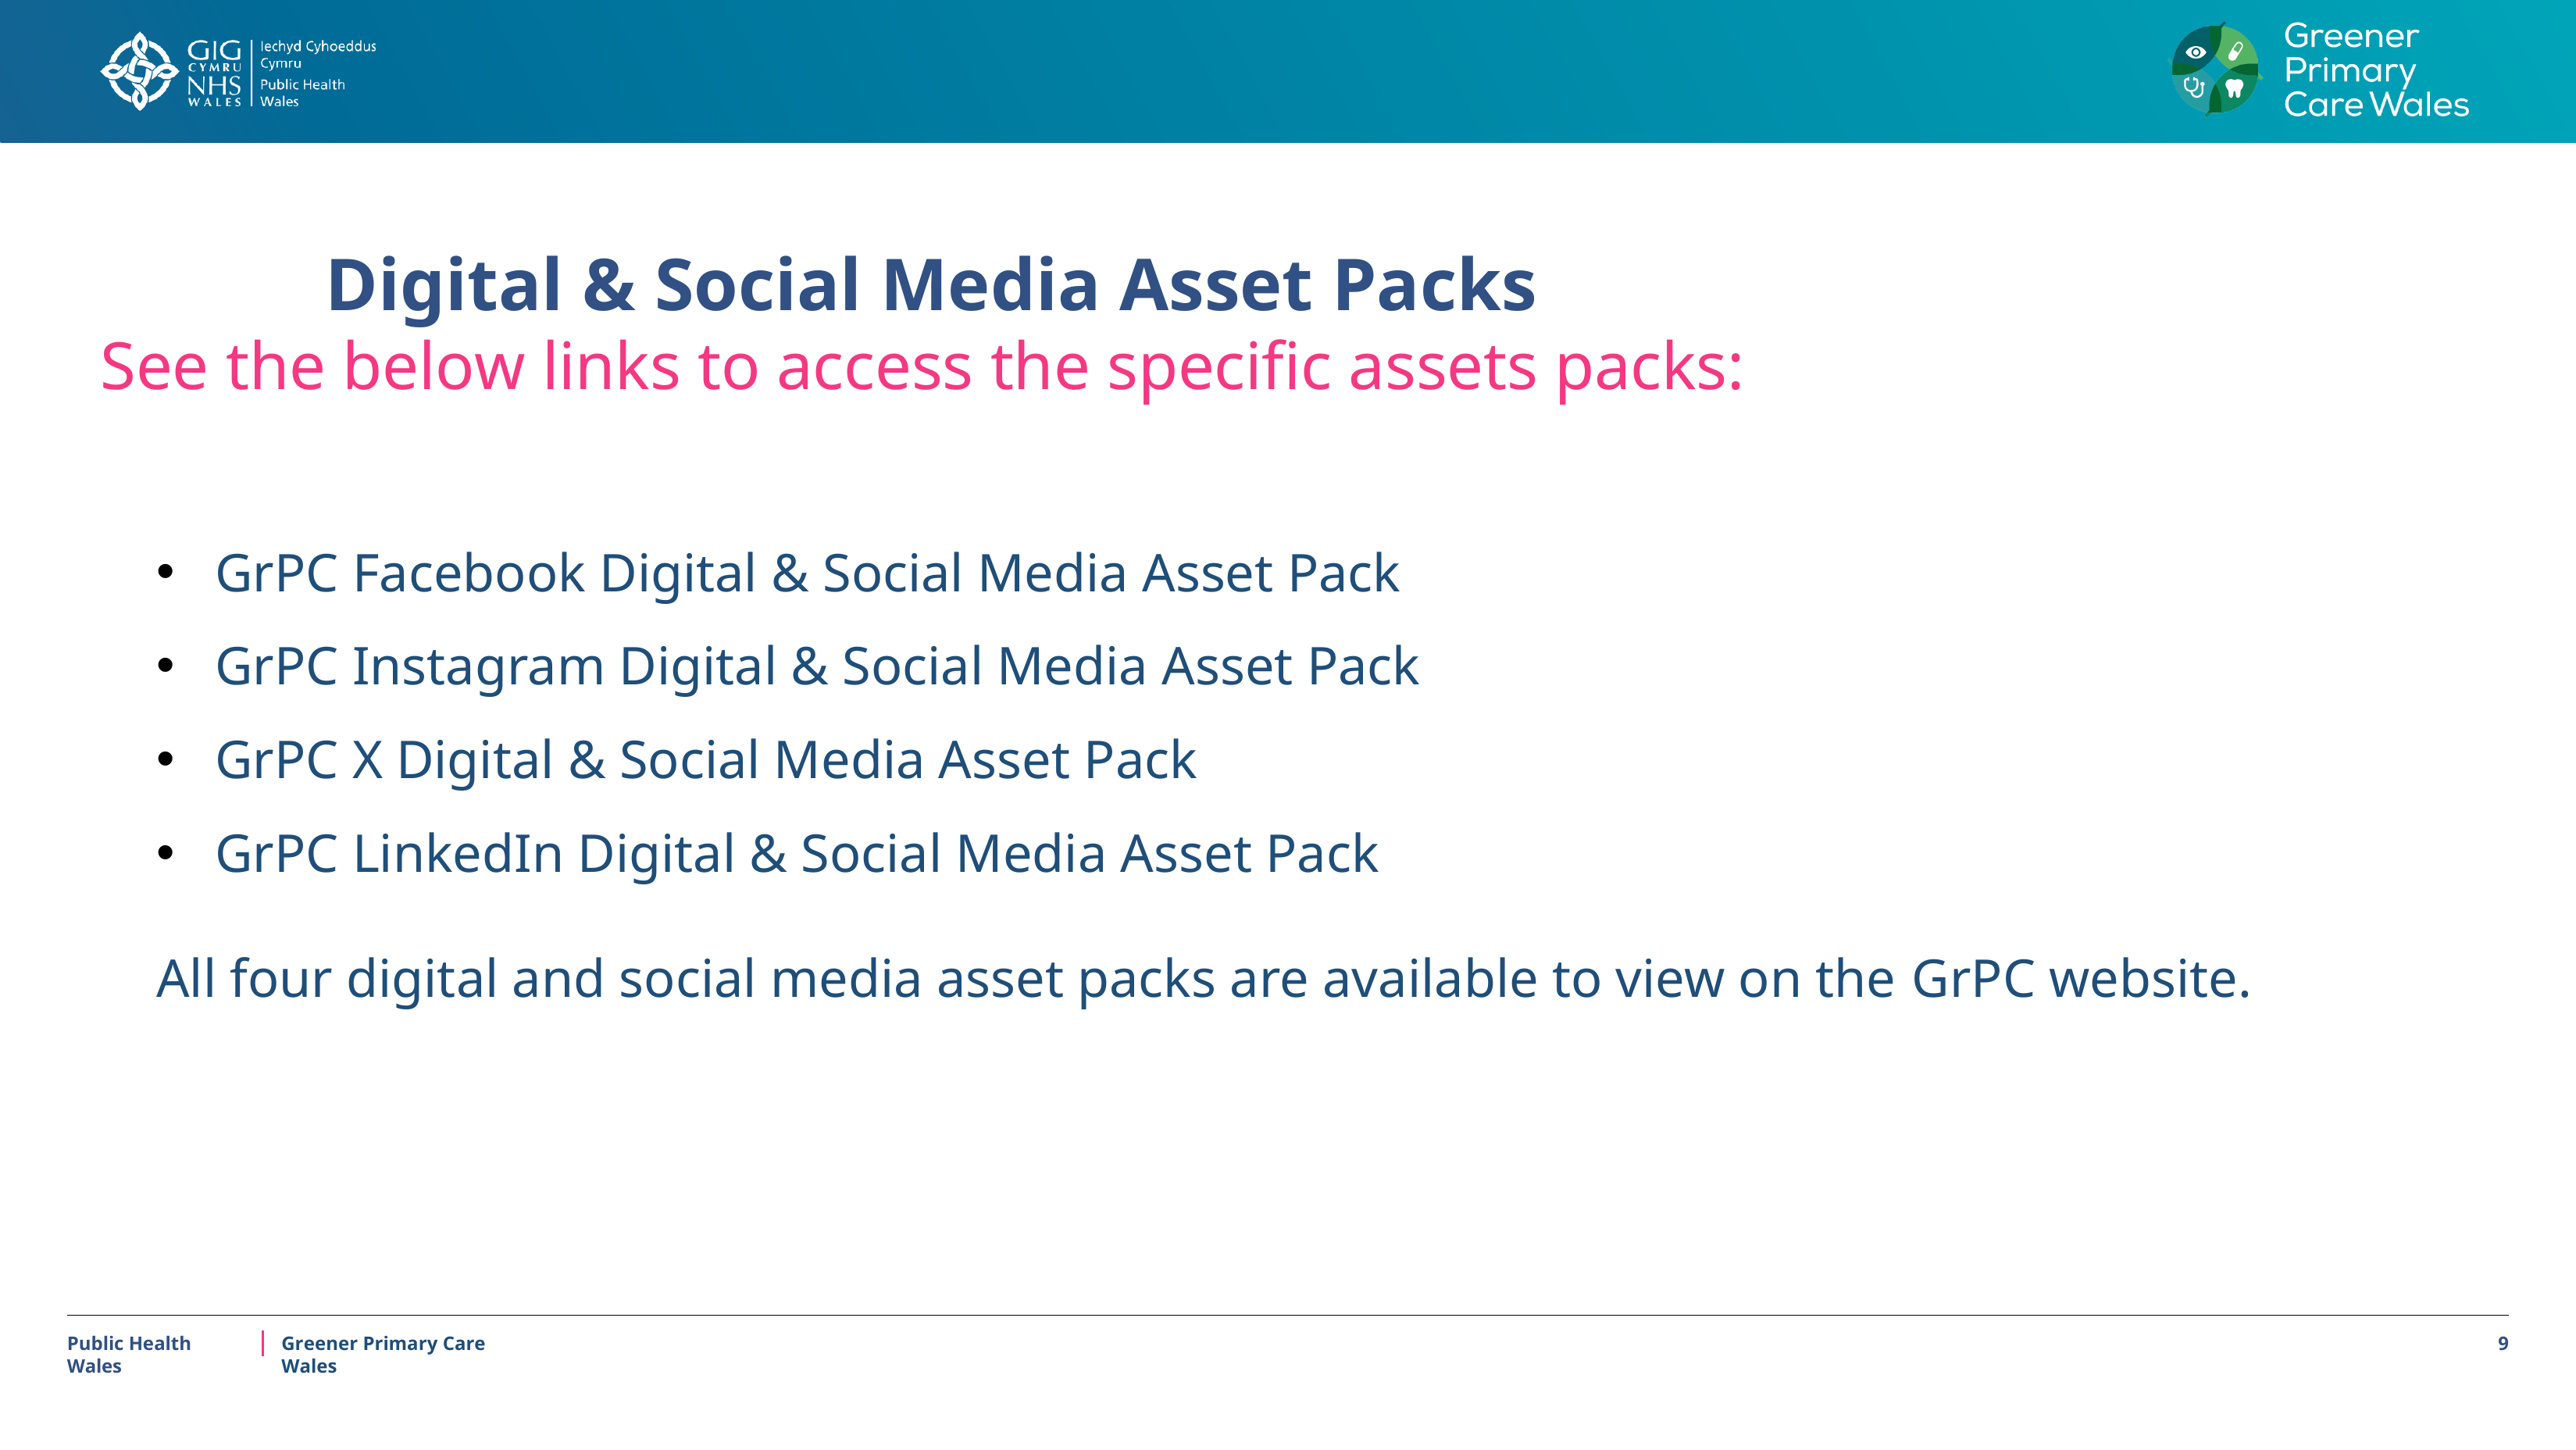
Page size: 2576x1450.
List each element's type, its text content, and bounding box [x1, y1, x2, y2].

picture [2143, 0, 2494, 173]
text_box GrPC Facebook Digital & Social Media Asset Pack GrPC Instagram Digital & Social Media Asset Pack GrPC X Digital & Social Media Asset Pack GrPC LinkedIn Digital & Social Media Asset Pack All four digital and social media asset packs are available to view on the GrPC website. [156, 506, 2396, 1013]
text_box Greener Primary Care Wales [280, 1331, 543, 1355]
title Digital & Social Media Asset Packs See the below links to access the specific assets packs: [98, 237, 2196, 770]
text_box [2493, 1331, 2516, 1356]
text_box Public Health Wales [65, 1331, 248, 1356]
